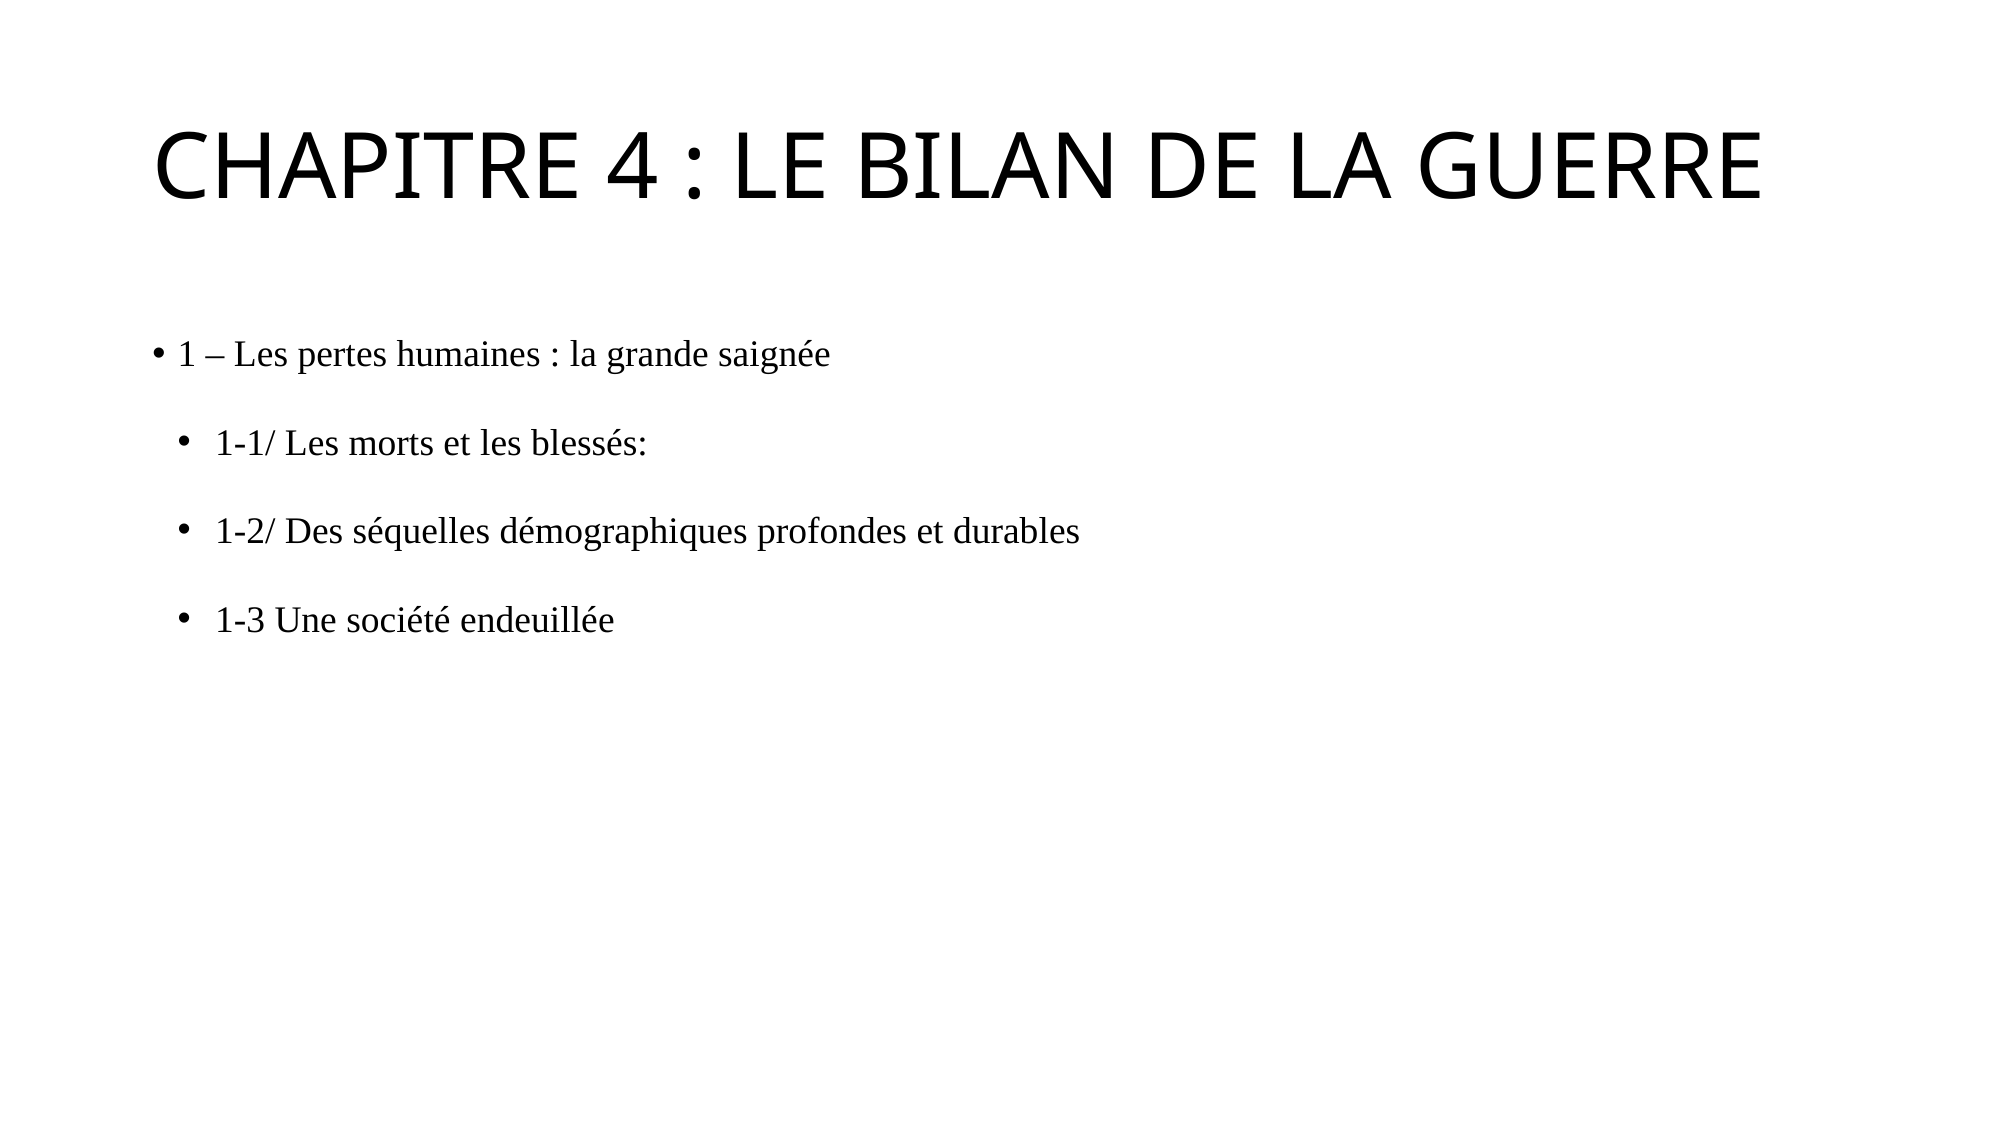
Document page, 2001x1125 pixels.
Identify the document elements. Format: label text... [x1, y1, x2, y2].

list 1 – Les pertes humaines : la grande saignée 1-1/ Les morts et les blessés: 1-2/ Des séquelles démographiques profondes et durables 1-3 Une société endeuillée [137, 299, 1863, 1014]
title CHAPITRE 4 : LE BILAN DE LA GUERRE [137, 59, 1863, 278]
